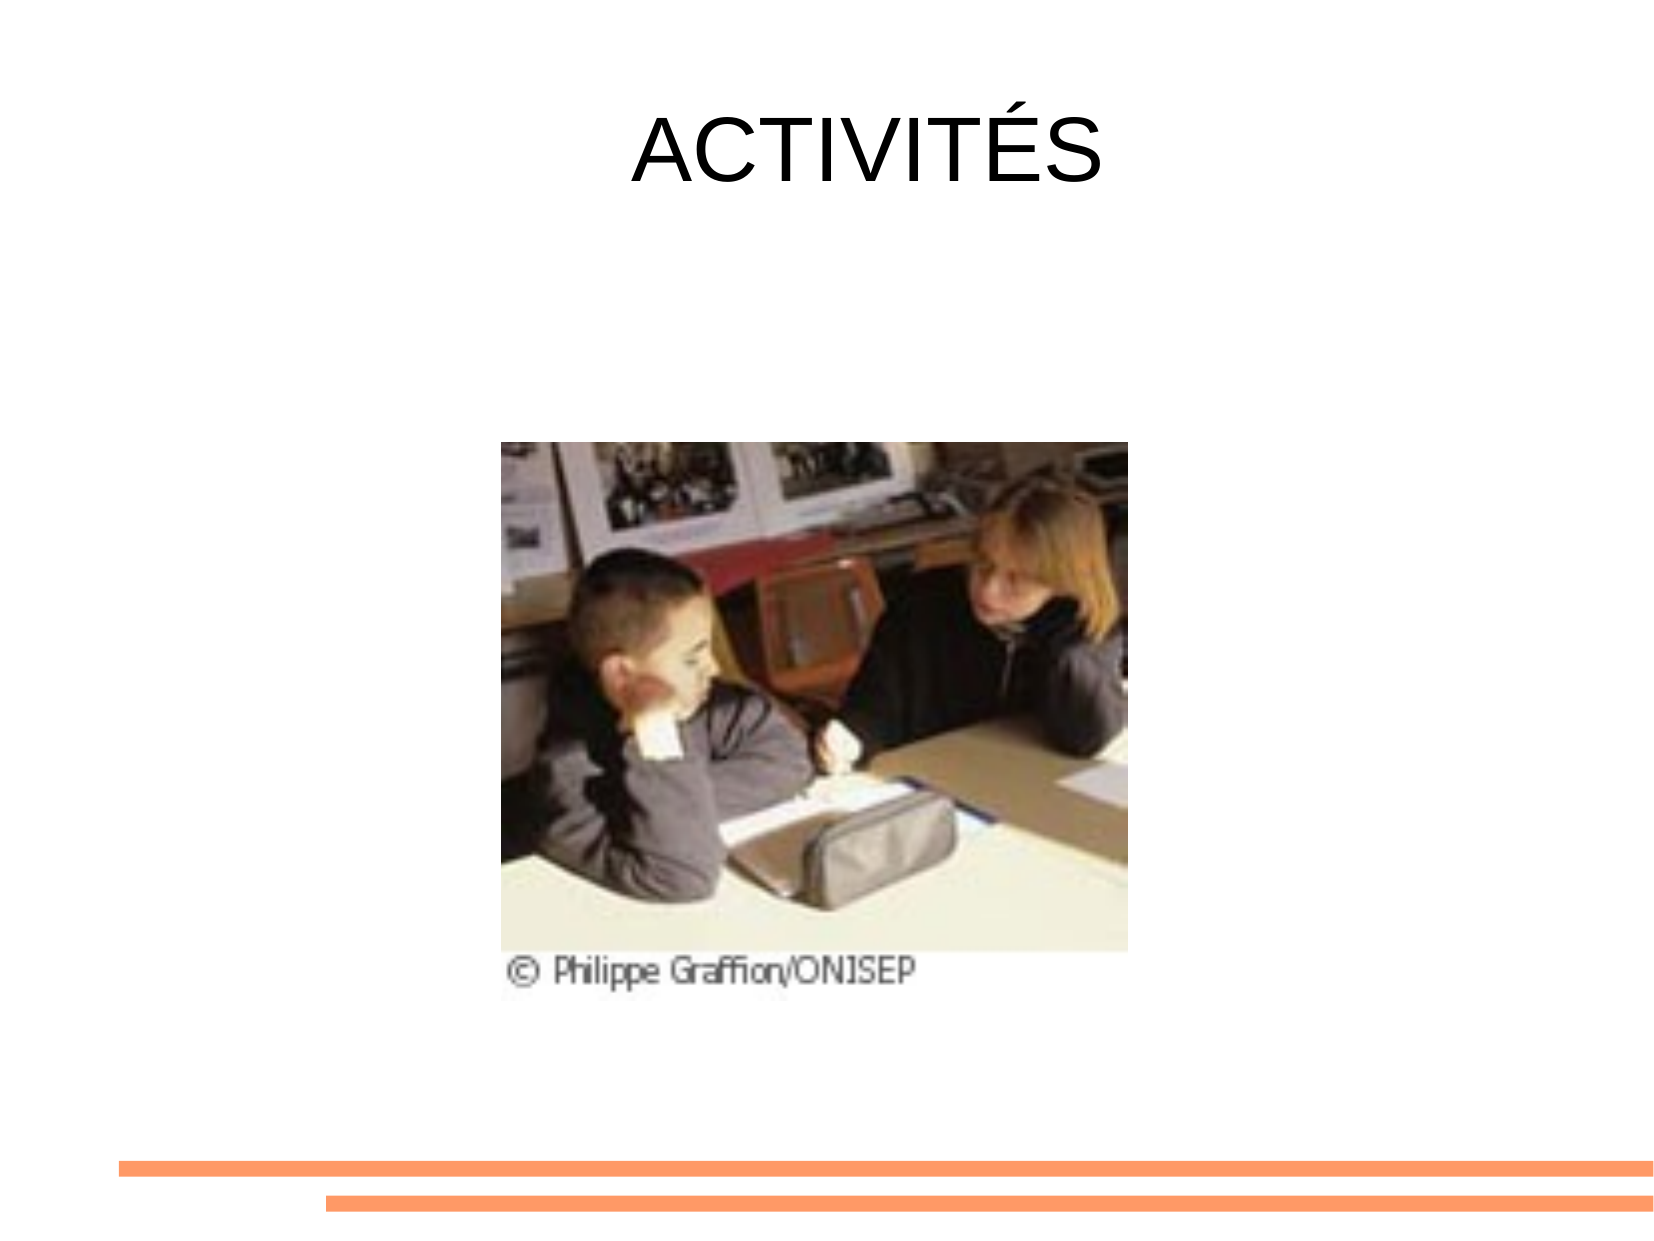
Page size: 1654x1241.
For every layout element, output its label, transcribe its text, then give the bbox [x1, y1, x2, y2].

chart [118, 340, 1500, 1123]
title ACTIVITÉS [121, 46, 1534, 254]
picture [501, 442, 1128, 1001]
